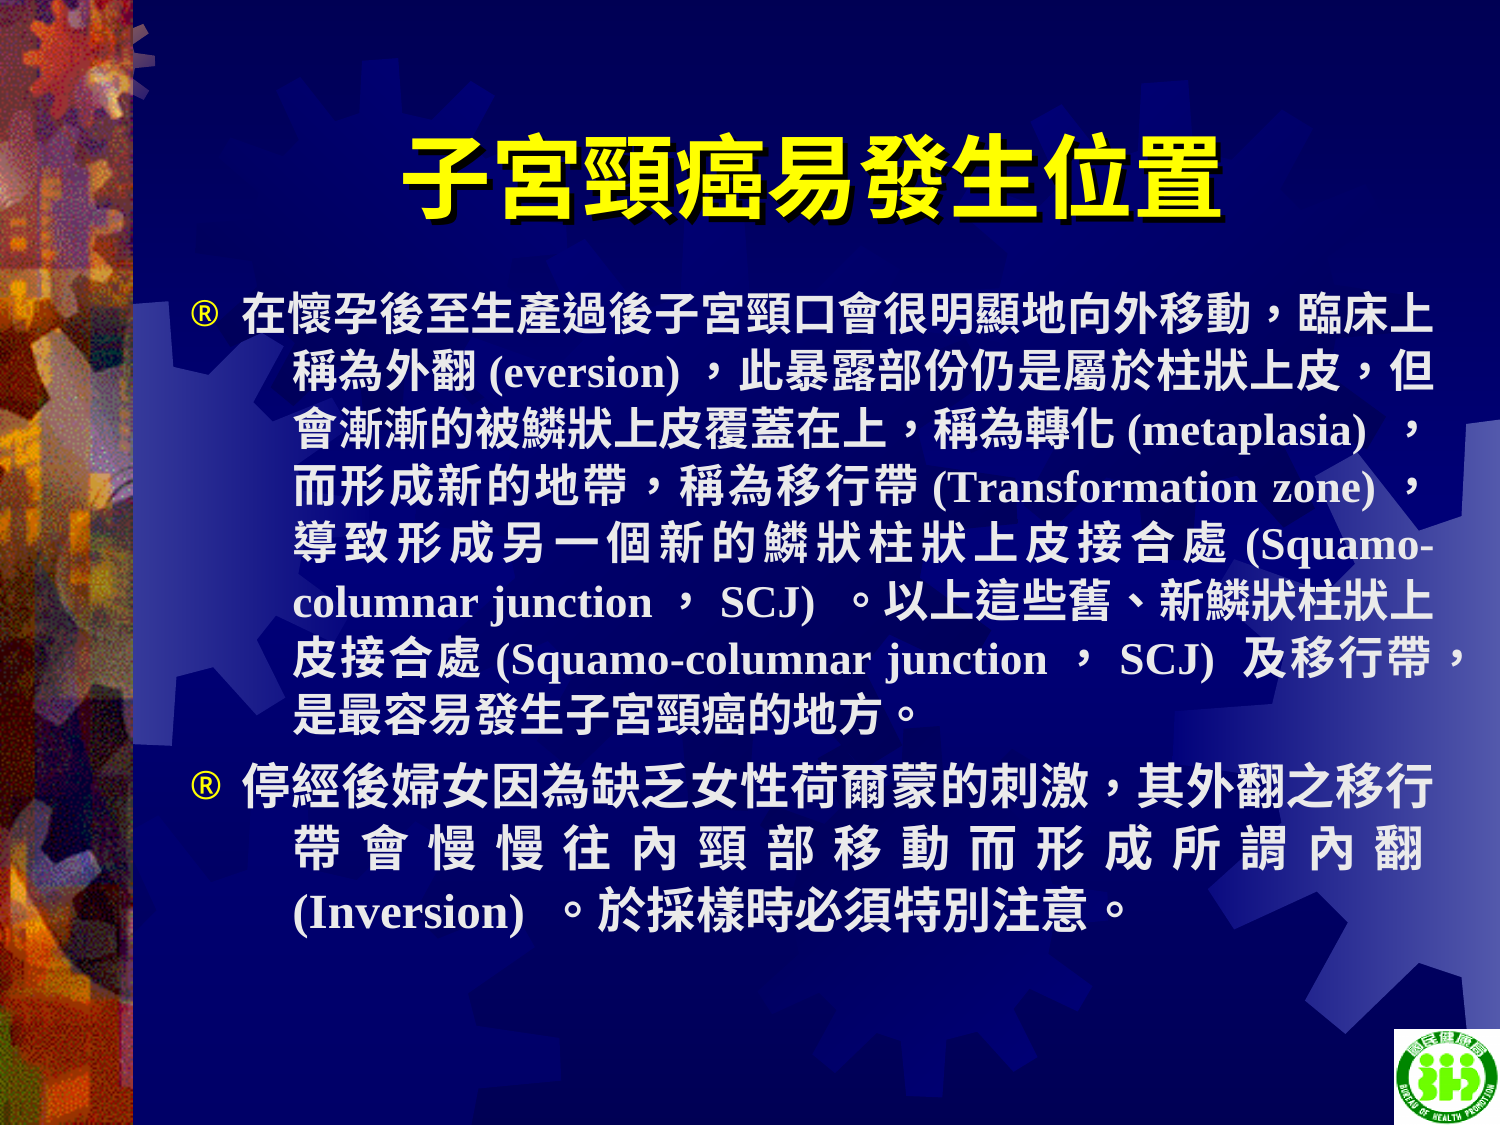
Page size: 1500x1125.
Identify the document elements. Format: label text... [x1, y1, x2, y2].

title 子宮頸癌易發生位置 [174, 50, 1450, 238]
list 在懷孕後至生產過後子宮頸口會很明顯地向外移動，臨床上稱為外翻(eversion)，此暴露部份仍是屬於柱狀上皮，但會漸漸的被鱗狀上皮覆蓋在上，稱為轉化(metaplasia) ，而形成新的地帶，稱為移行帶(Transformation zone)，導致形成另一個新的鱗狀柱狀上皮接合處(Squamo-columnar junction，SCJ) 。以上這些舊、新鱗狀柱狀上皮接合處(Squamo-columnar junction，SCJ) 及移行帶，是最容易發生子宮頸癌的地方。 停經後婦女因為缺乏女性荷爾蒙的刺激，其外翻之移行帶會慢慢往內頸部移動而形成所謂內翻(Inversion) 。於採樣時必須特別注意。 [174, 275, 1450, 951]
